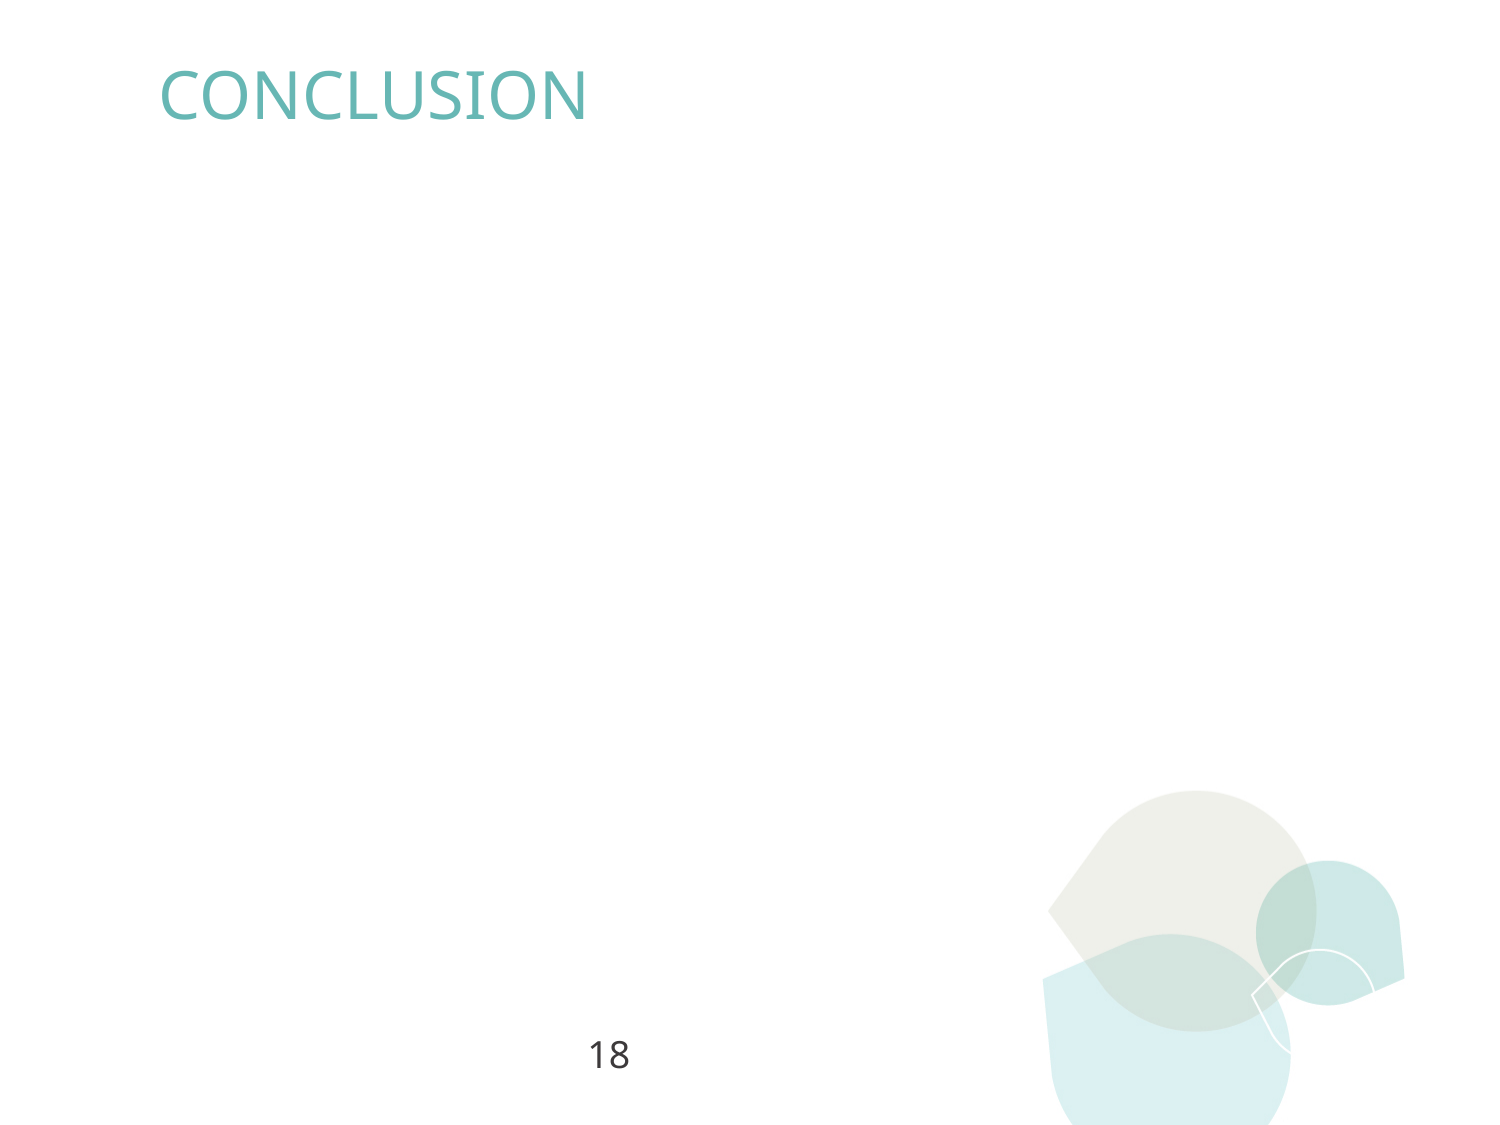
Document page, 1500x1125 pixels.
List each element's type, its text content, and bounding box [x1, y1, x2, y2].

title CONCLUSION [144, 45, 1447, 197]
slide_number <numéro> [572, 1023, 923, 1084]
picture [0, 1, 1500, 1125]
